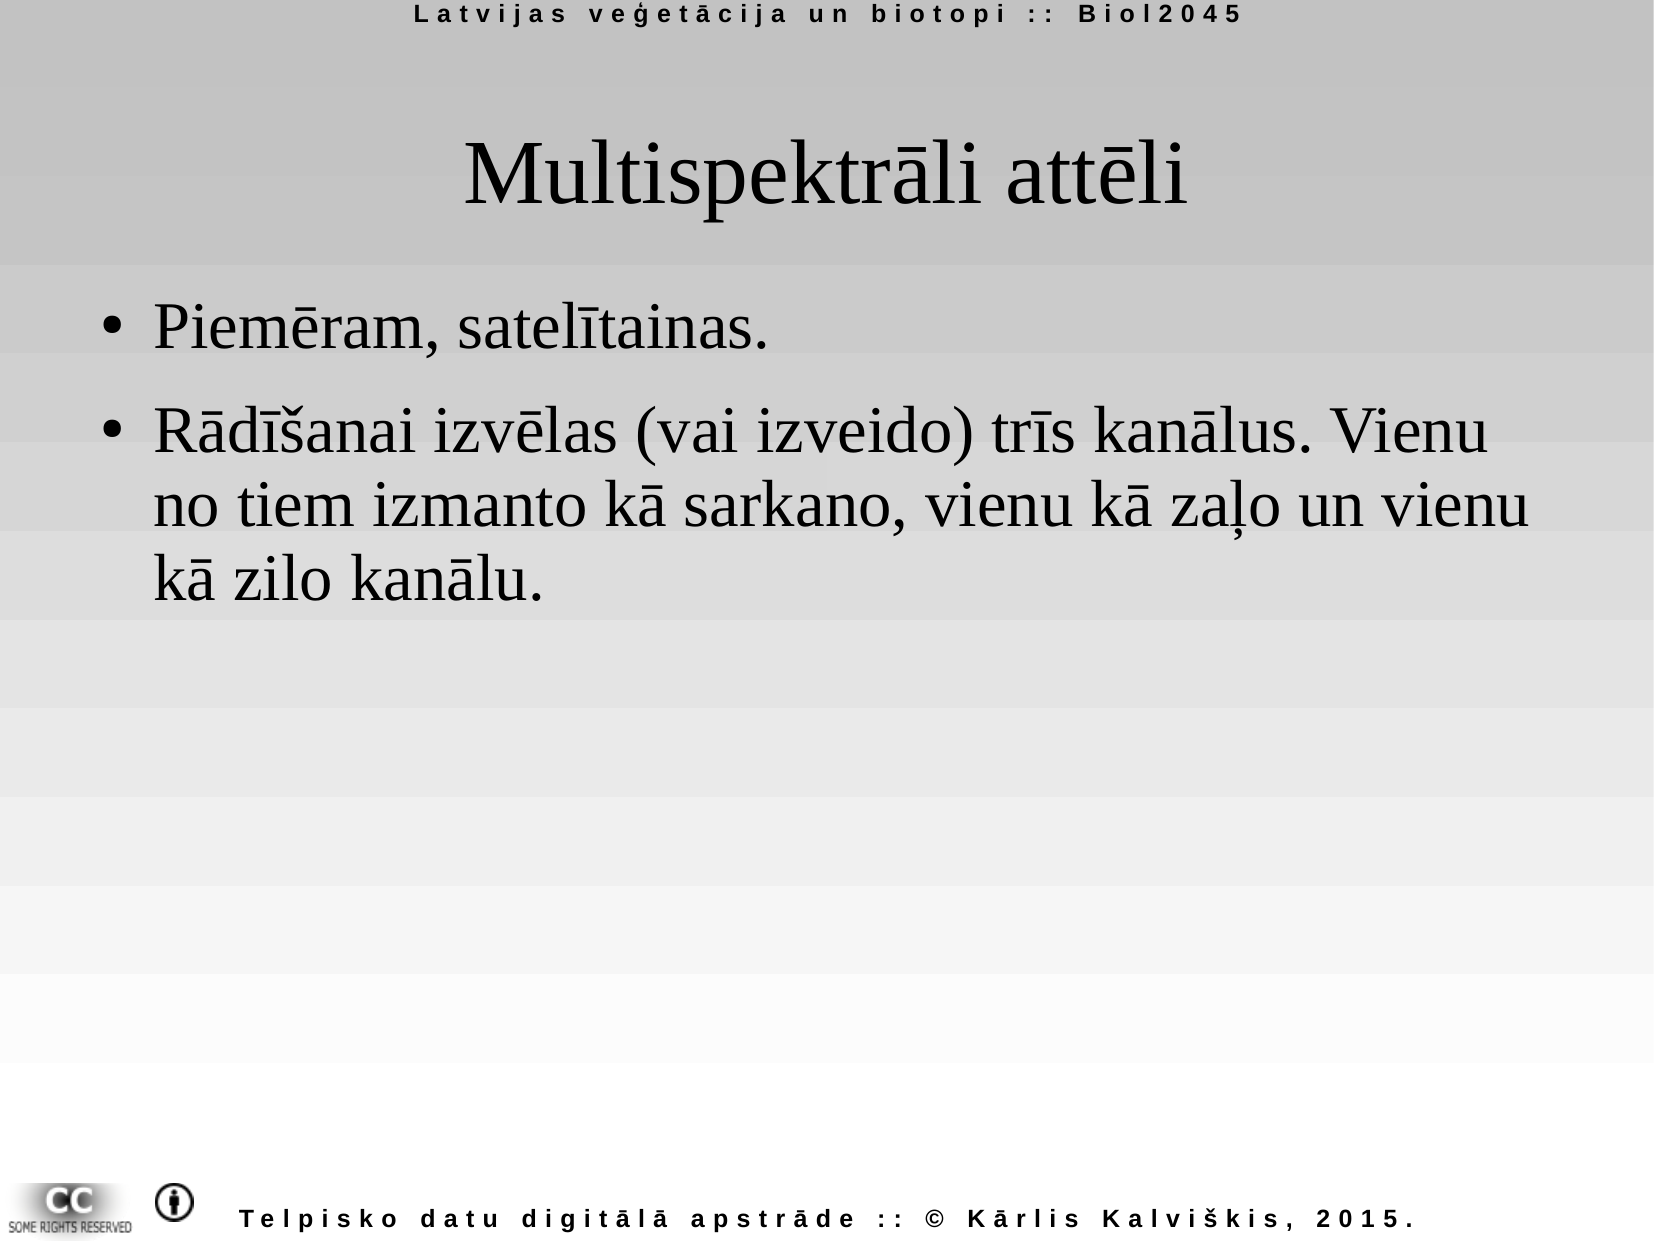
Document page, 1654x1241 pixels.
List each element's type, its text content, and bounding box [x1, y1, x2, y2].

title Multispektrāli attēli [29, 49, 1625, 296]
list Piemēram, satelītainas. Rādīšanai izvēlas (vai izveido) trīs kanālus. Vienu no tiem izmanto kā sarkano, vienu kā zaļo un vienu kā zilo kanālu. [82, 289, 1571, 1113]
picture [0, 0, 1654, 1241]
